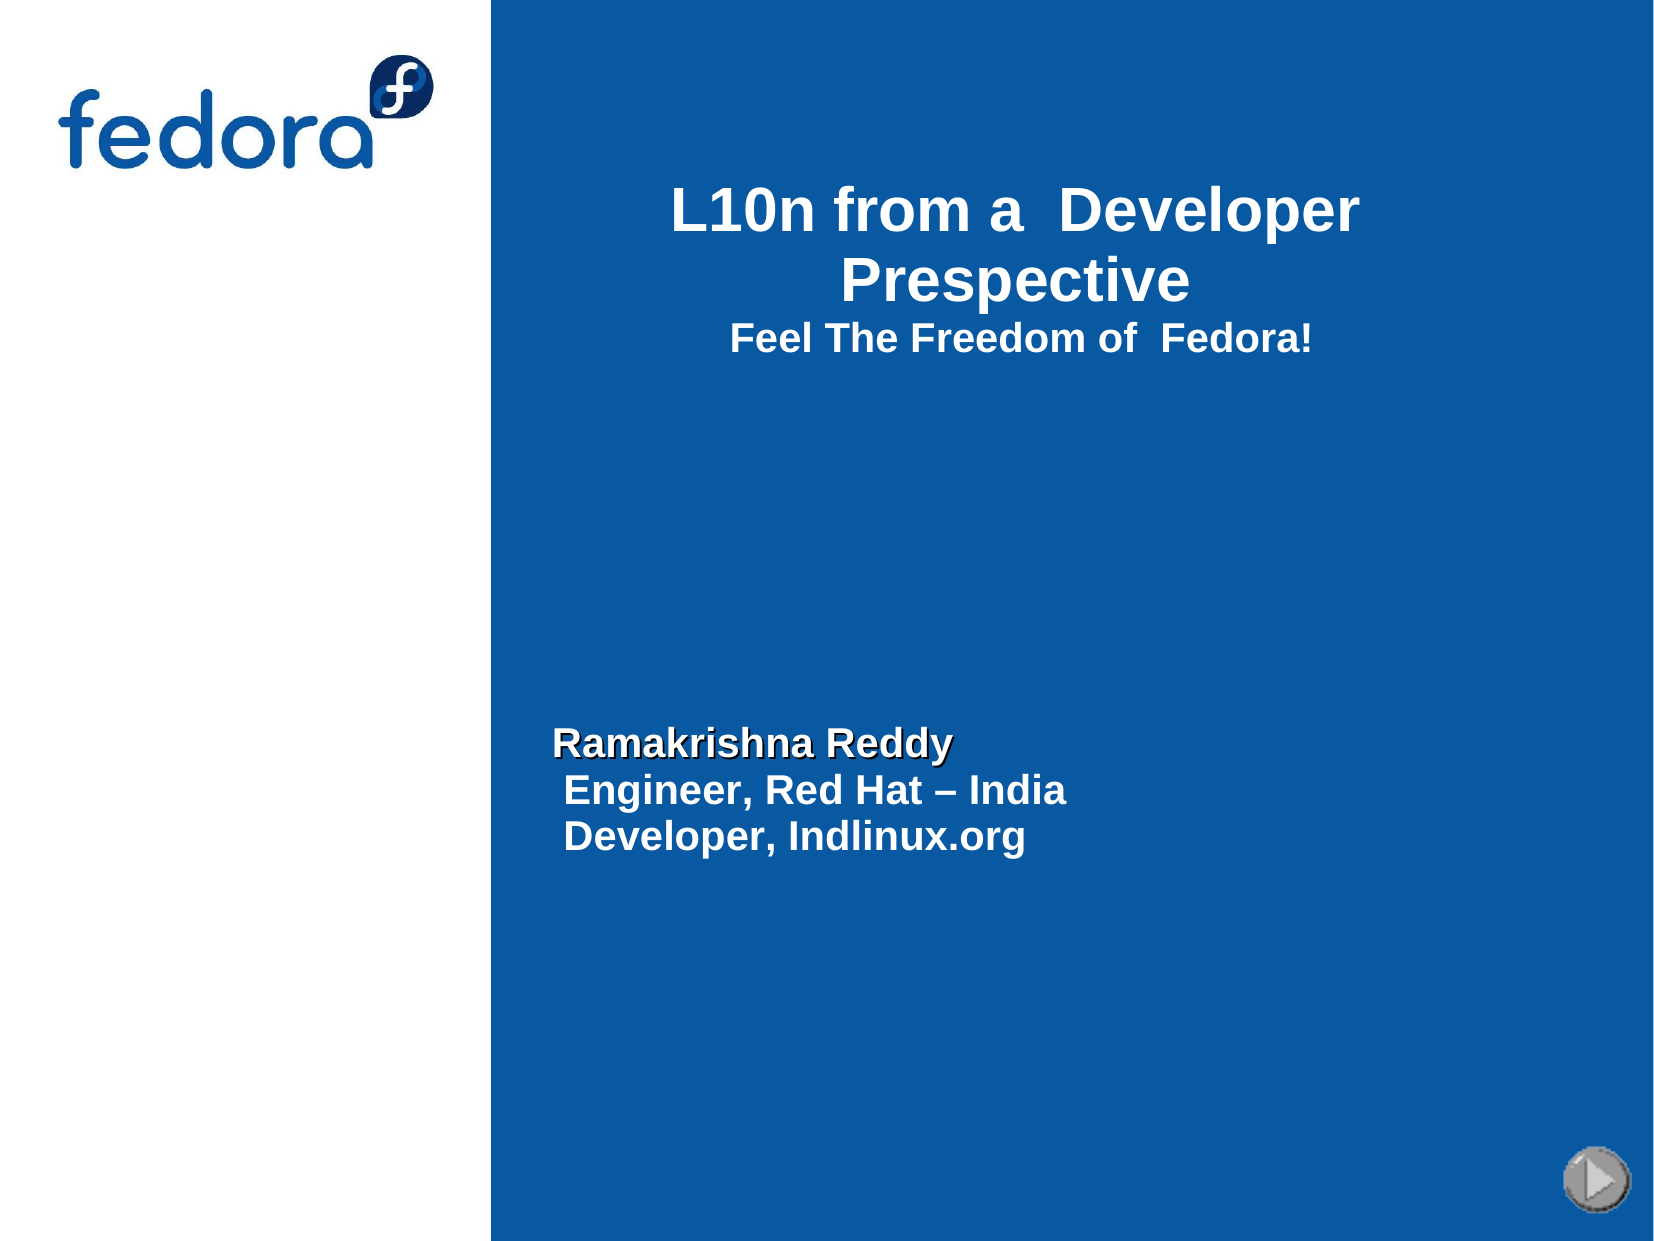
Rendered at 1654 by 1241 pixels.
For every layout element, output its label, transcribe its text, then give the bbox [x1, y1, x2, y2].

text_box L10n from a Developer Prespective Feel The Freedom of Fedora! Ramakrishna Reddy Engineer, Red Hat – India Developer, Indlinux.org [537, 98, 1495, 1222]
picture [47, 44, 440, 180]
picture [491, 0, 1654, 1241]
